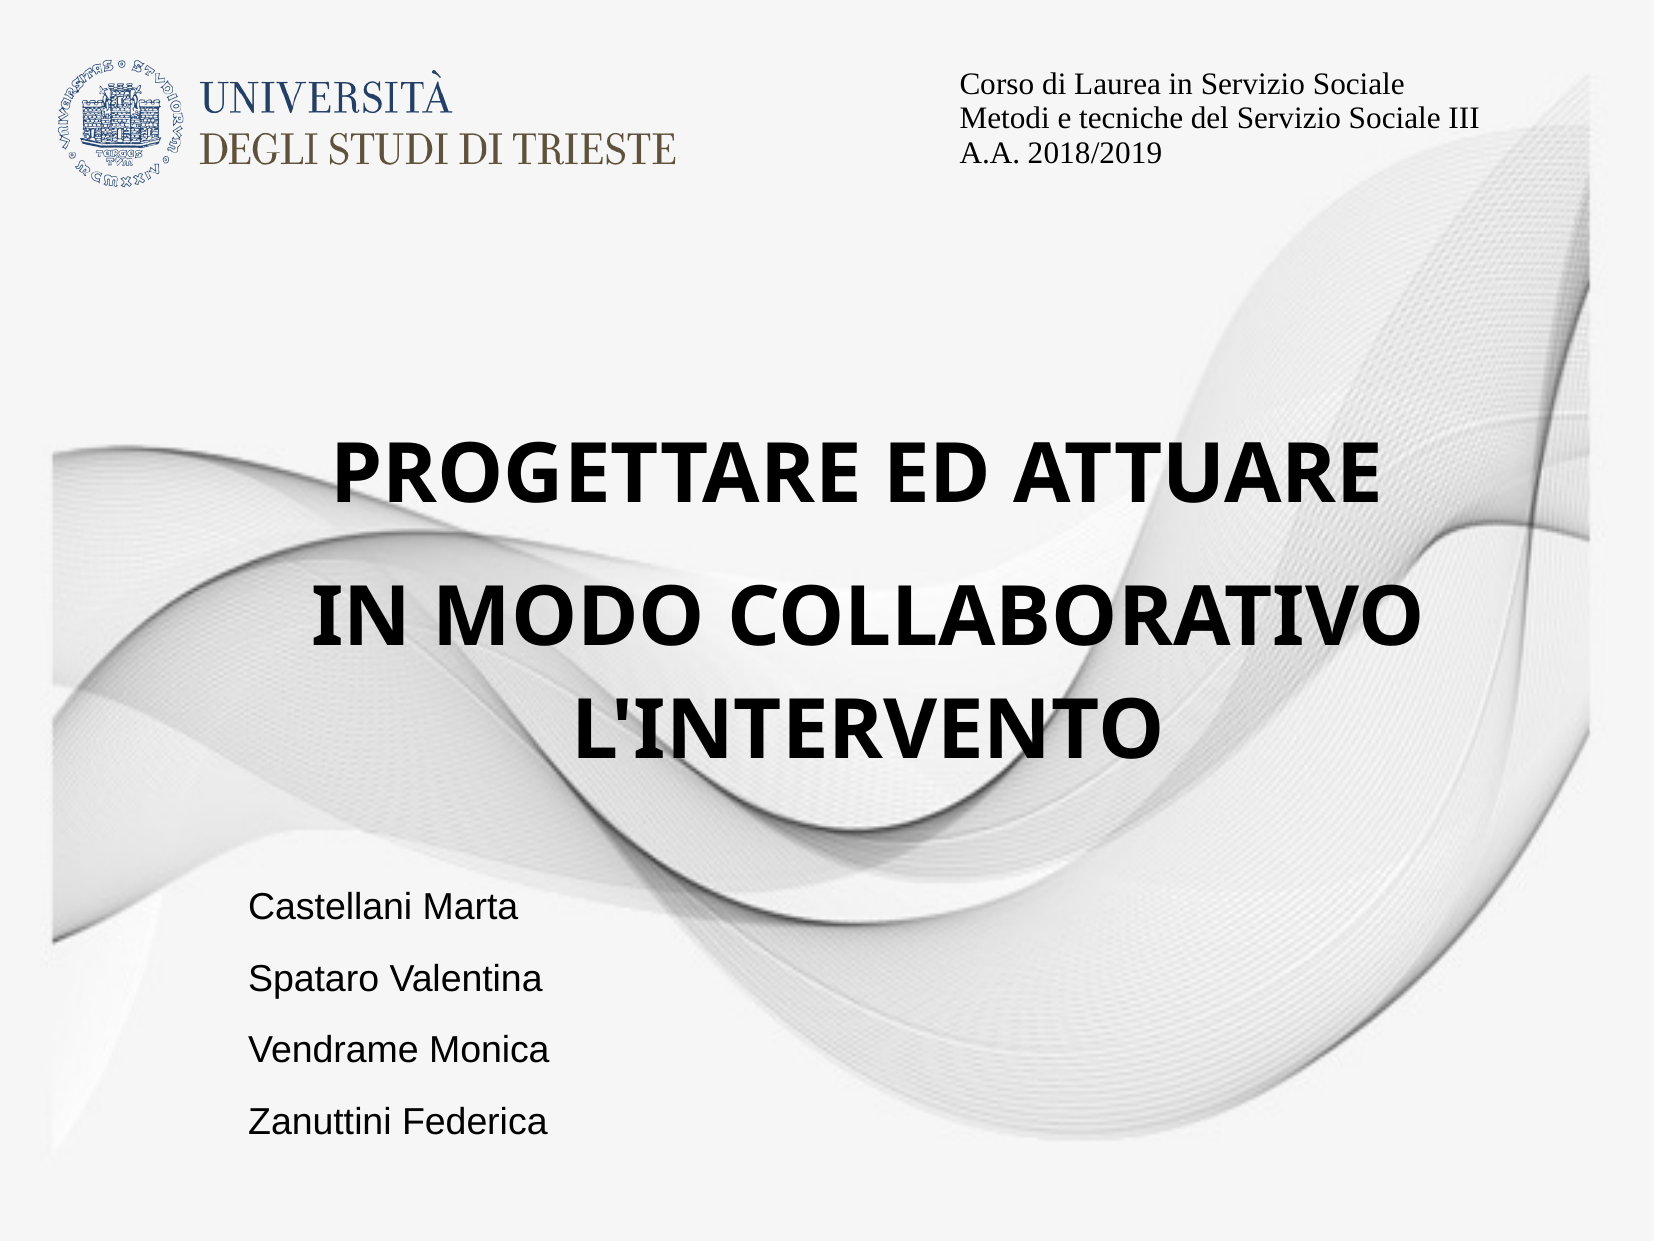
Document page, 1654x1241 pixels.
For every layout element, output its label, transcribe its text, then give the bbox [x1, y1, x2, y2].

text_box Corso di Laurea in Servizio Sociale Metodi e tecniche del Servizio Sociale III A.A. 2018/2019 [944, 59, 1654, 178]
list Castellani Marta Spataro Valentina Vendrame Monica Zanuttini Federica [177, 885, 1654, 1229]
list PROGETTARE ED ATTUARE IN MODO COLLABORATIVO L'INTERVENTO [88, 413, 1577, 757]
picture [0, 0, 1654, 1241]
